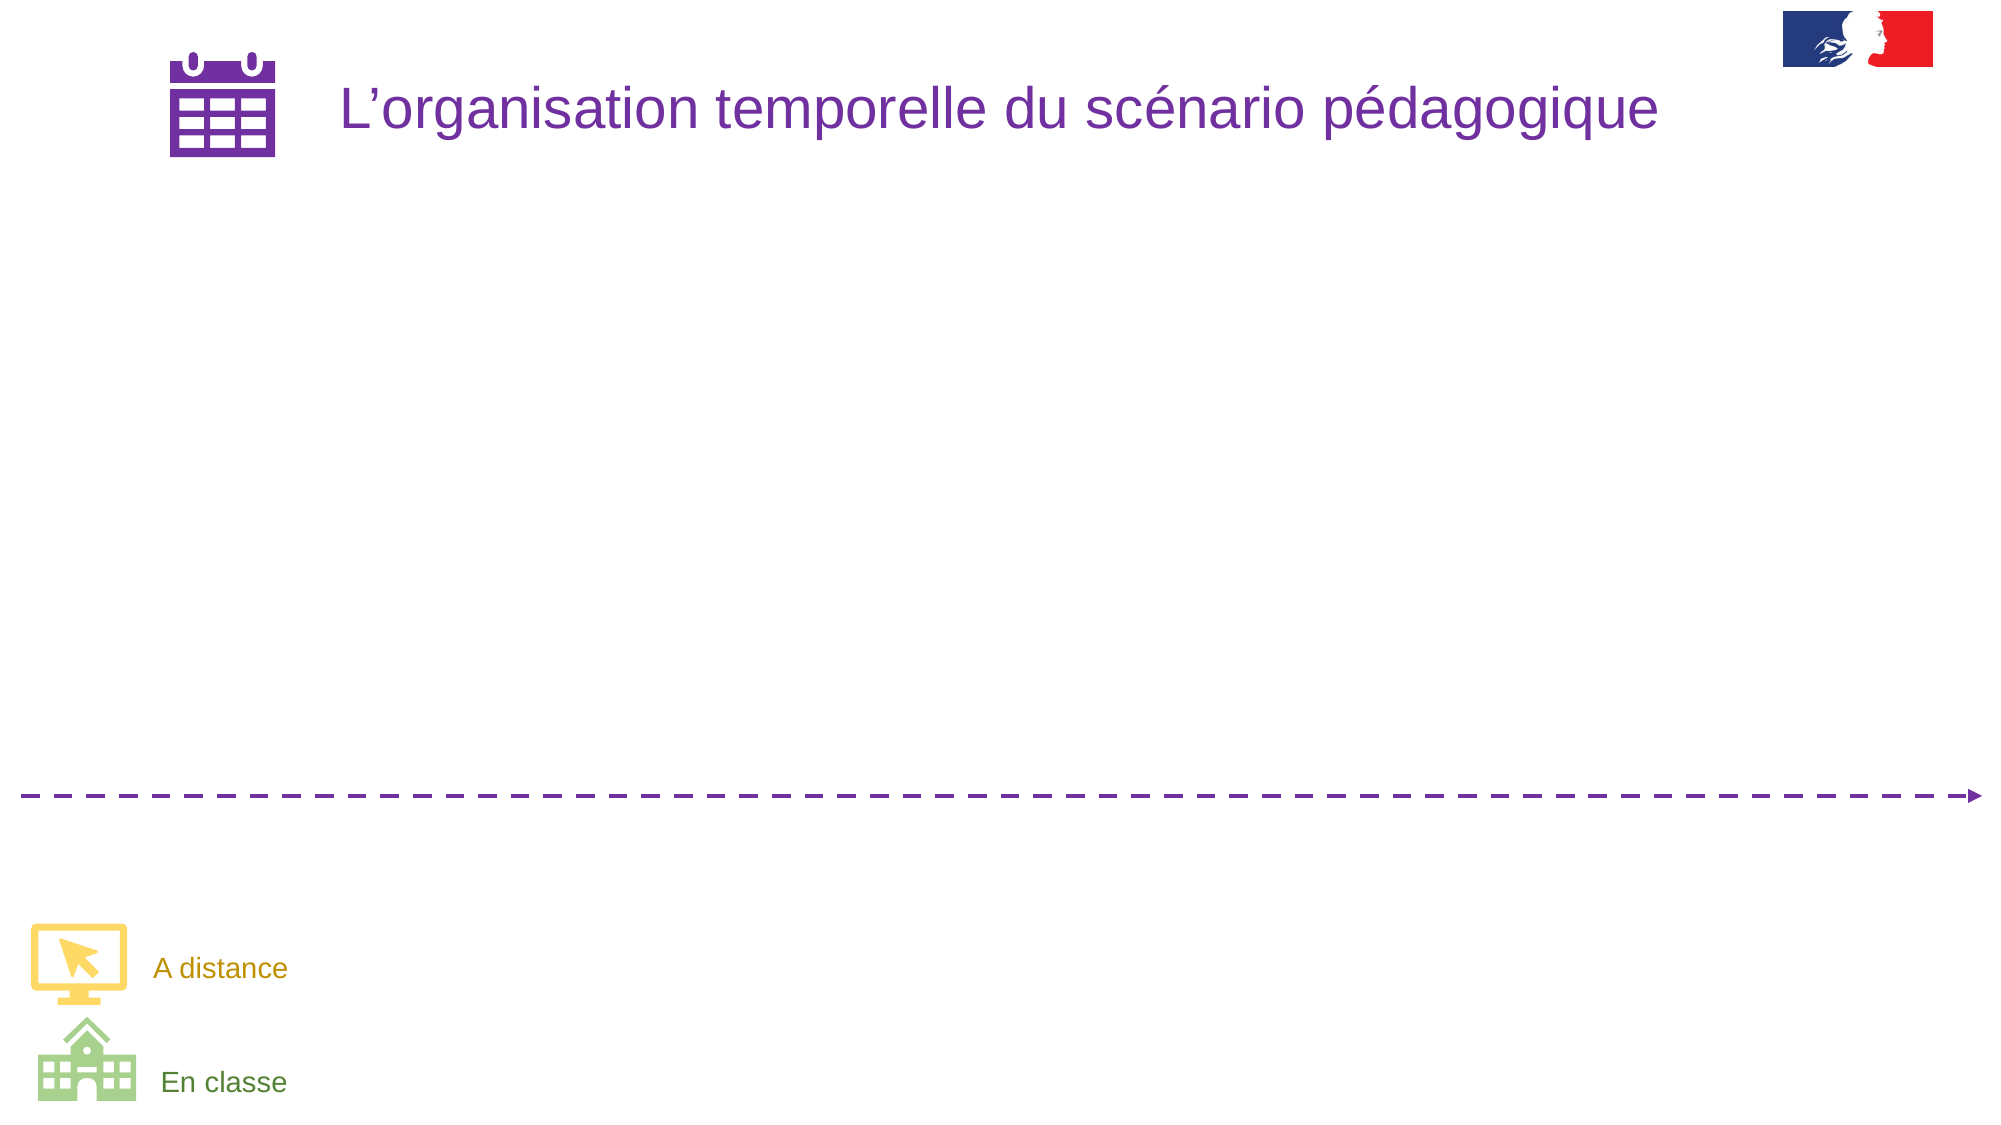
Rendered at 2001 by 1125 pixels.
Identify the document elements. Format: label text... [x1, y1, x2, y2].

text_box A distance [138, 942, 312, 993]
text_box En classe [145, 1055, 320, 1106]
text_box L’organisation temporelle du scénario pédagogique [324, 62, 1693, 148]
picture [147, 29, 298, 180]
picture [1783, 11, 1933, 67]
picture [21, 906, 154, 1125]
